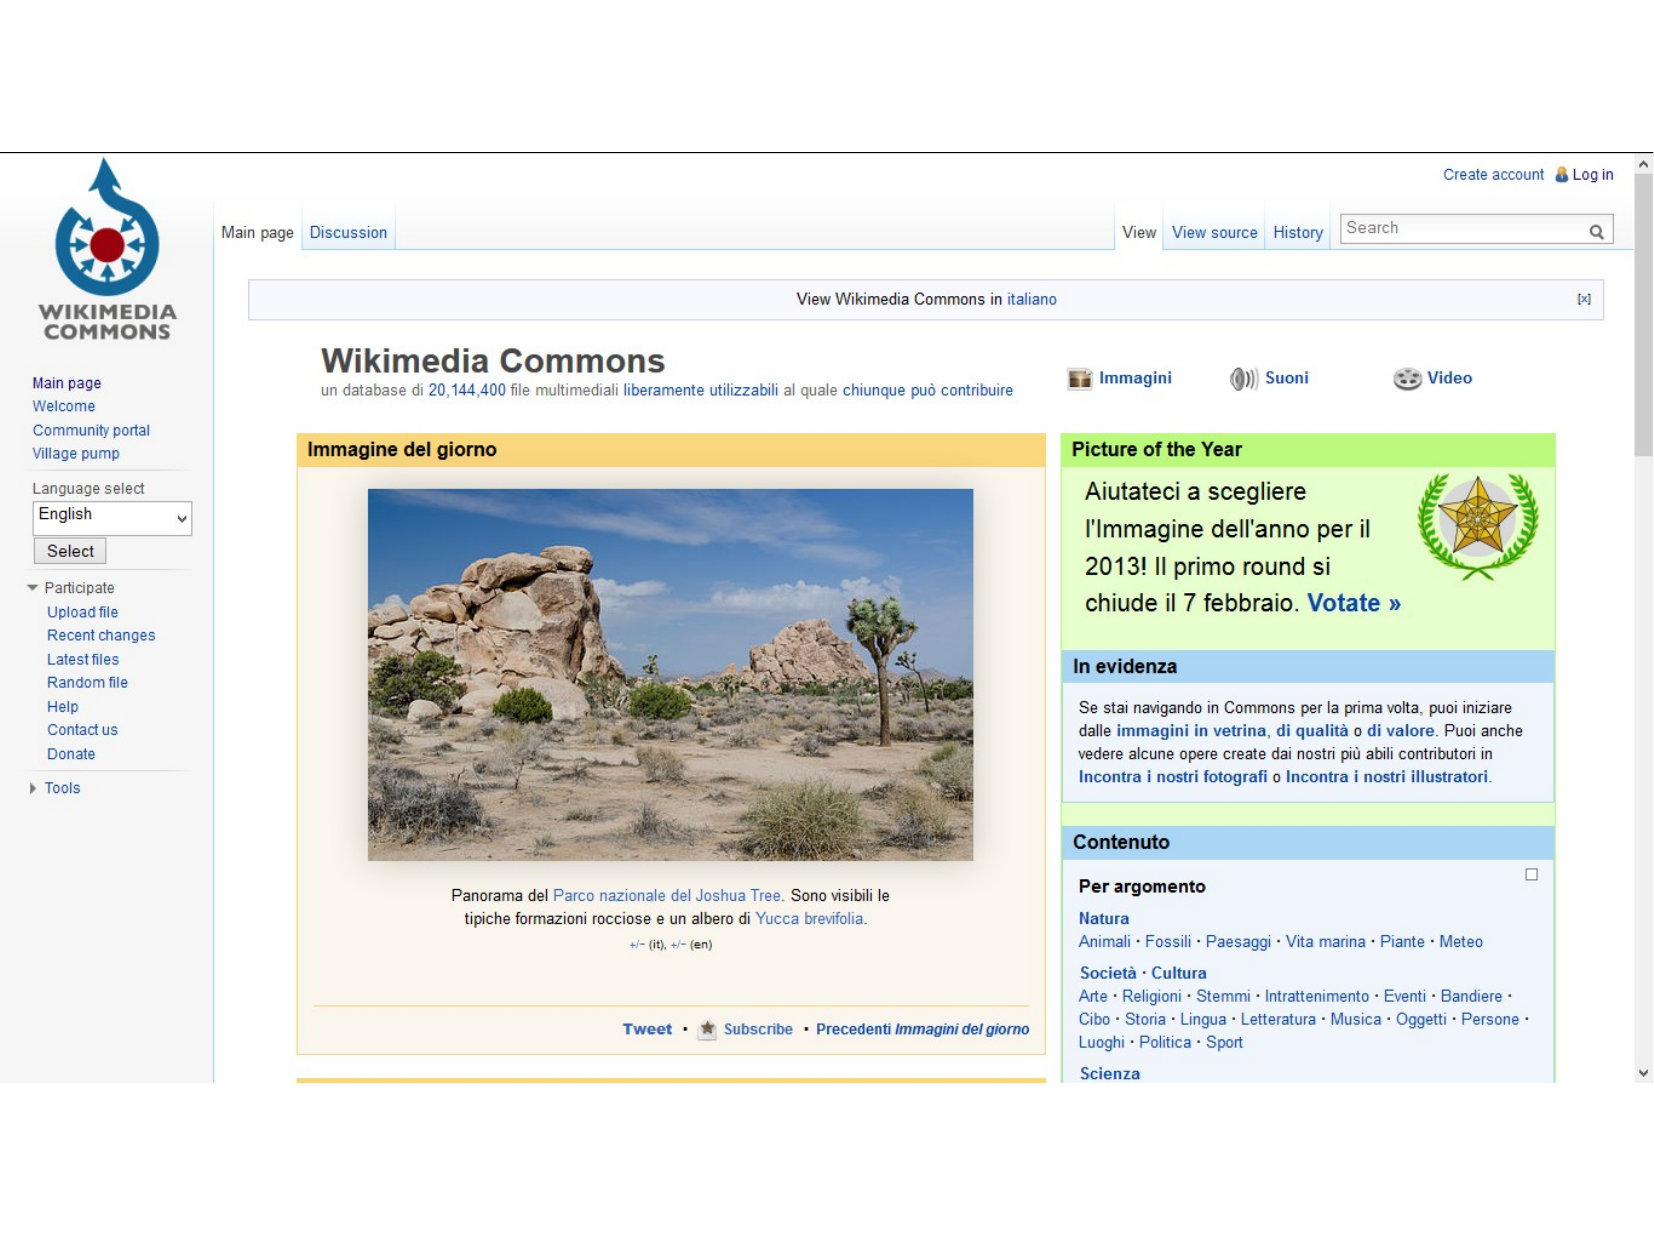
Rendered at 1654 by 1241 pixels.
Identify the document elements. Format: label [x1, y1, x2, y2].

picture [0, 152, 1654, 1083]
